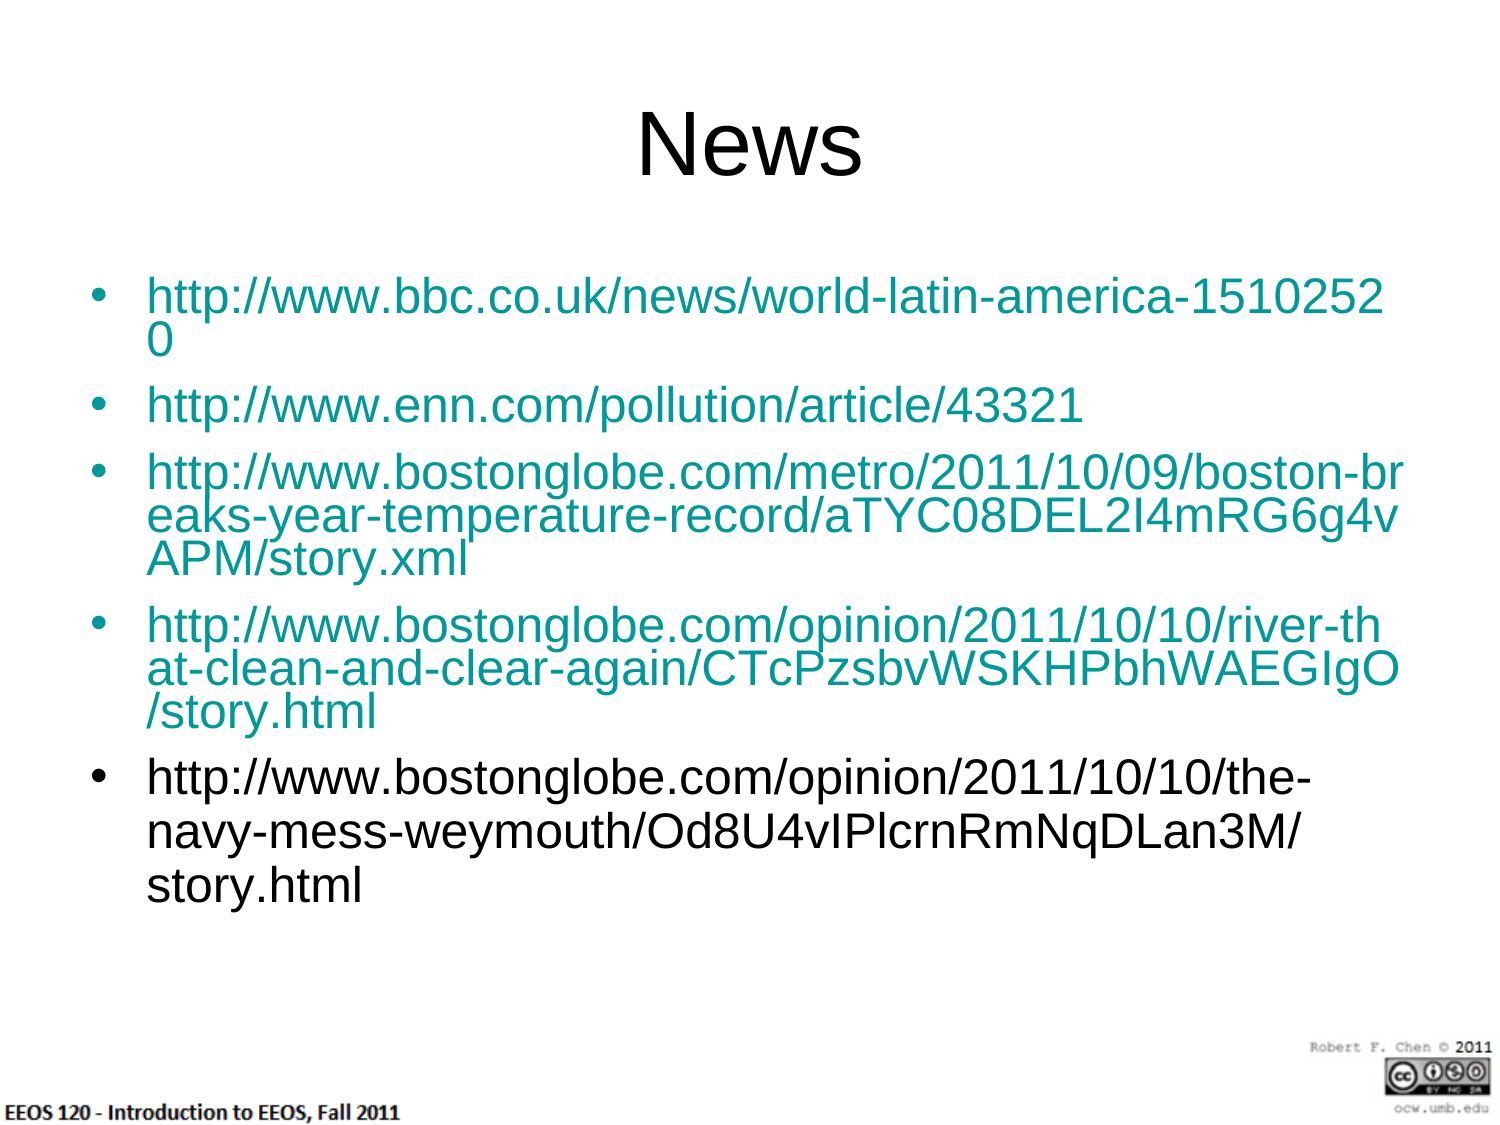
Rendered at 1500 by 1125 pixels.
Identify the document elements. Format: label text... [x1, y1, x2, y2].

title News [75, 45, 1426, 233]
picture [1304, 1034, 1500, 1125]
picture [0, 1094, 405, 1125]
list http://www.bbc.co.uk/news/world-latin-america-15102520 http://www.enn.com/pollution/article/43321 http://www.bostonglobe.com/metro/2011/10/09/boston-breaks-year-temperature-record/aTYC08DEL2I4mRG6g4vAPM/story.xml http://www.bostonglobe.com/opinion/2011/10/10/river-that-clean-and-clear-again/CTcPzsbvWSKHPbhWAEGIgO/story.html http://www.bostonglobe.com/opinion/2011/10/10/the-navy-mess-weymouth/Od8U4vIPlcrnRmNqDLan3M/story.html [75, 262, 1426, 1006]
